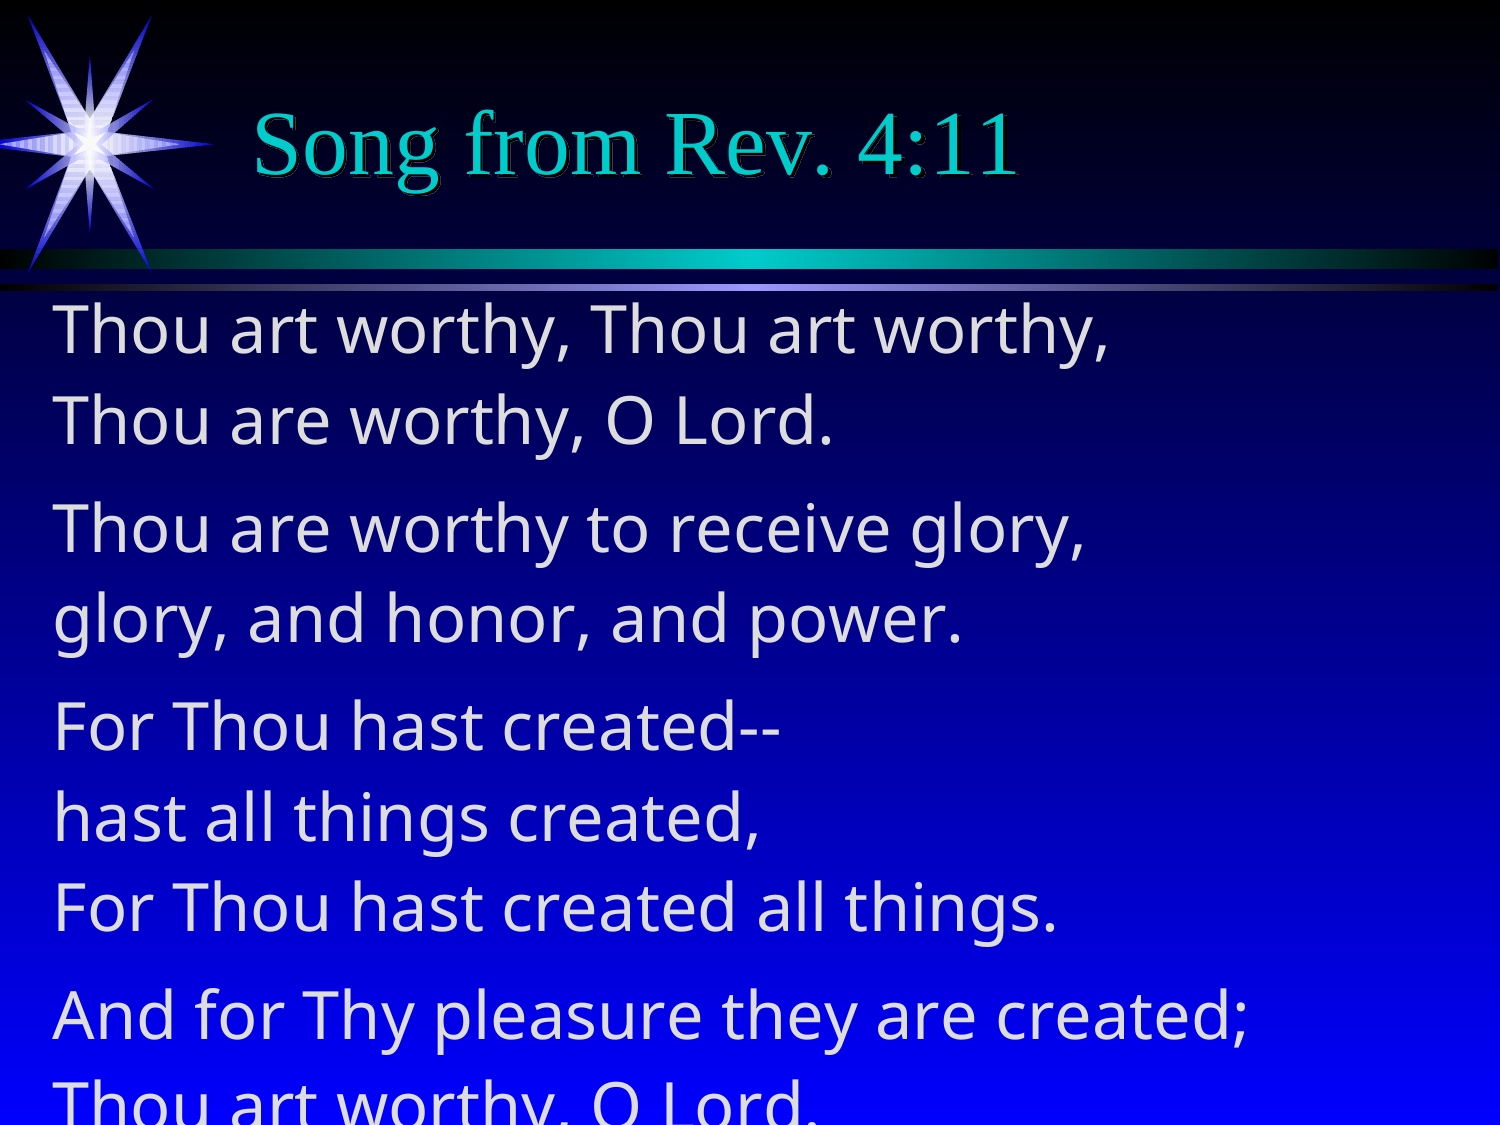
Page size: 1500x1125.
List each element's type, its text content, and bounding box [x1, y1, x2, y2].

title Song from Rev. 4:11 [236, 49, 1487, 238]
text_box Thou art worthy, Thou art worthy, Thou are worthy, O Lord. Thou are worthy to receive glory, glory, and honor, and power. For Thou hast created-- hast all things created, For Thou hast created all things. And for Thy pleasure they are created; Thou art worthy, O Lord. [37, 275, 1463, 1125]
